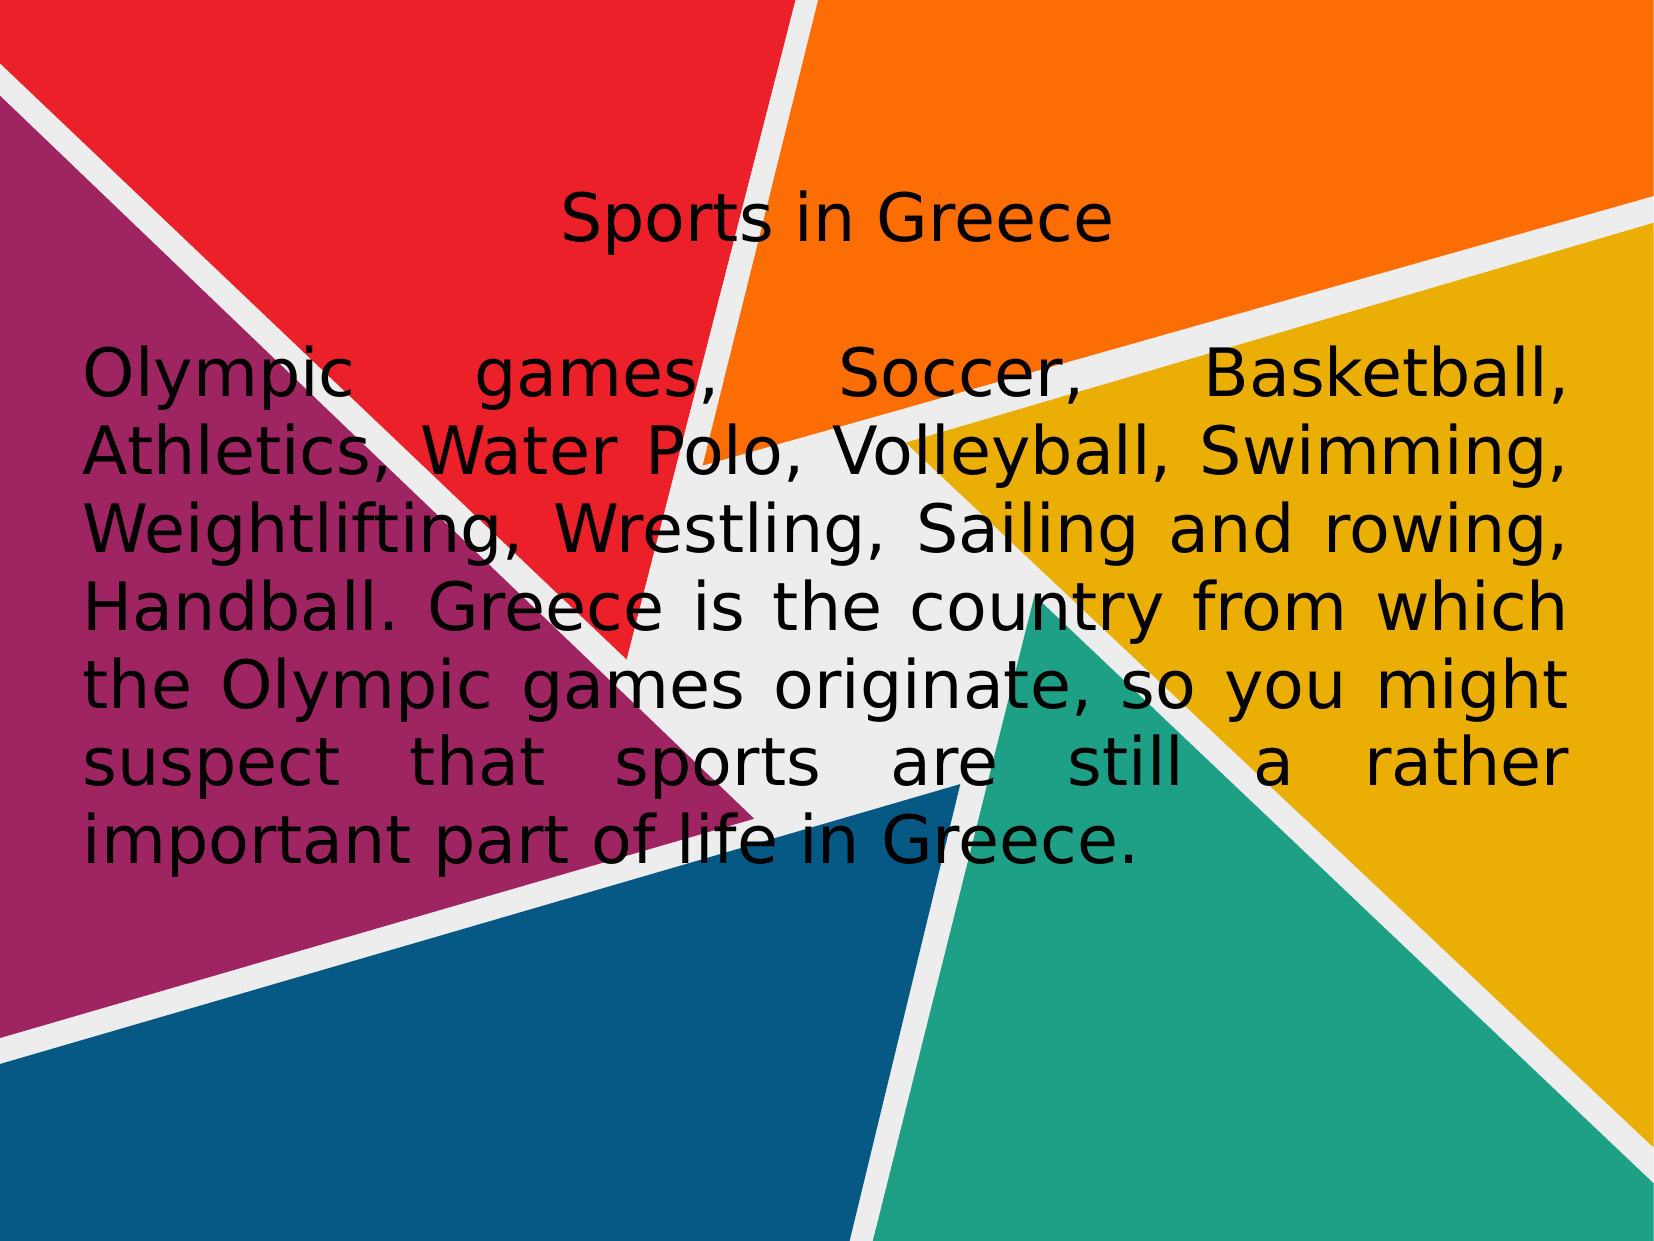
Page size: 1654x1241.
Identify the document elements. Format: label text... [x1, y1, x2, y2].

subtitle Sports in Greece Olympic games, Soccer, Basketball, Athletics, Water Polo, Volleyball, Swimming, Weightlifting, Wrestling, Sailing and rowing, Handball. Greece is the country from which the Olympic games originate, so you might suspect that sports are still a rather important part of life in Greece. [82, 49, 1571, 1010]
